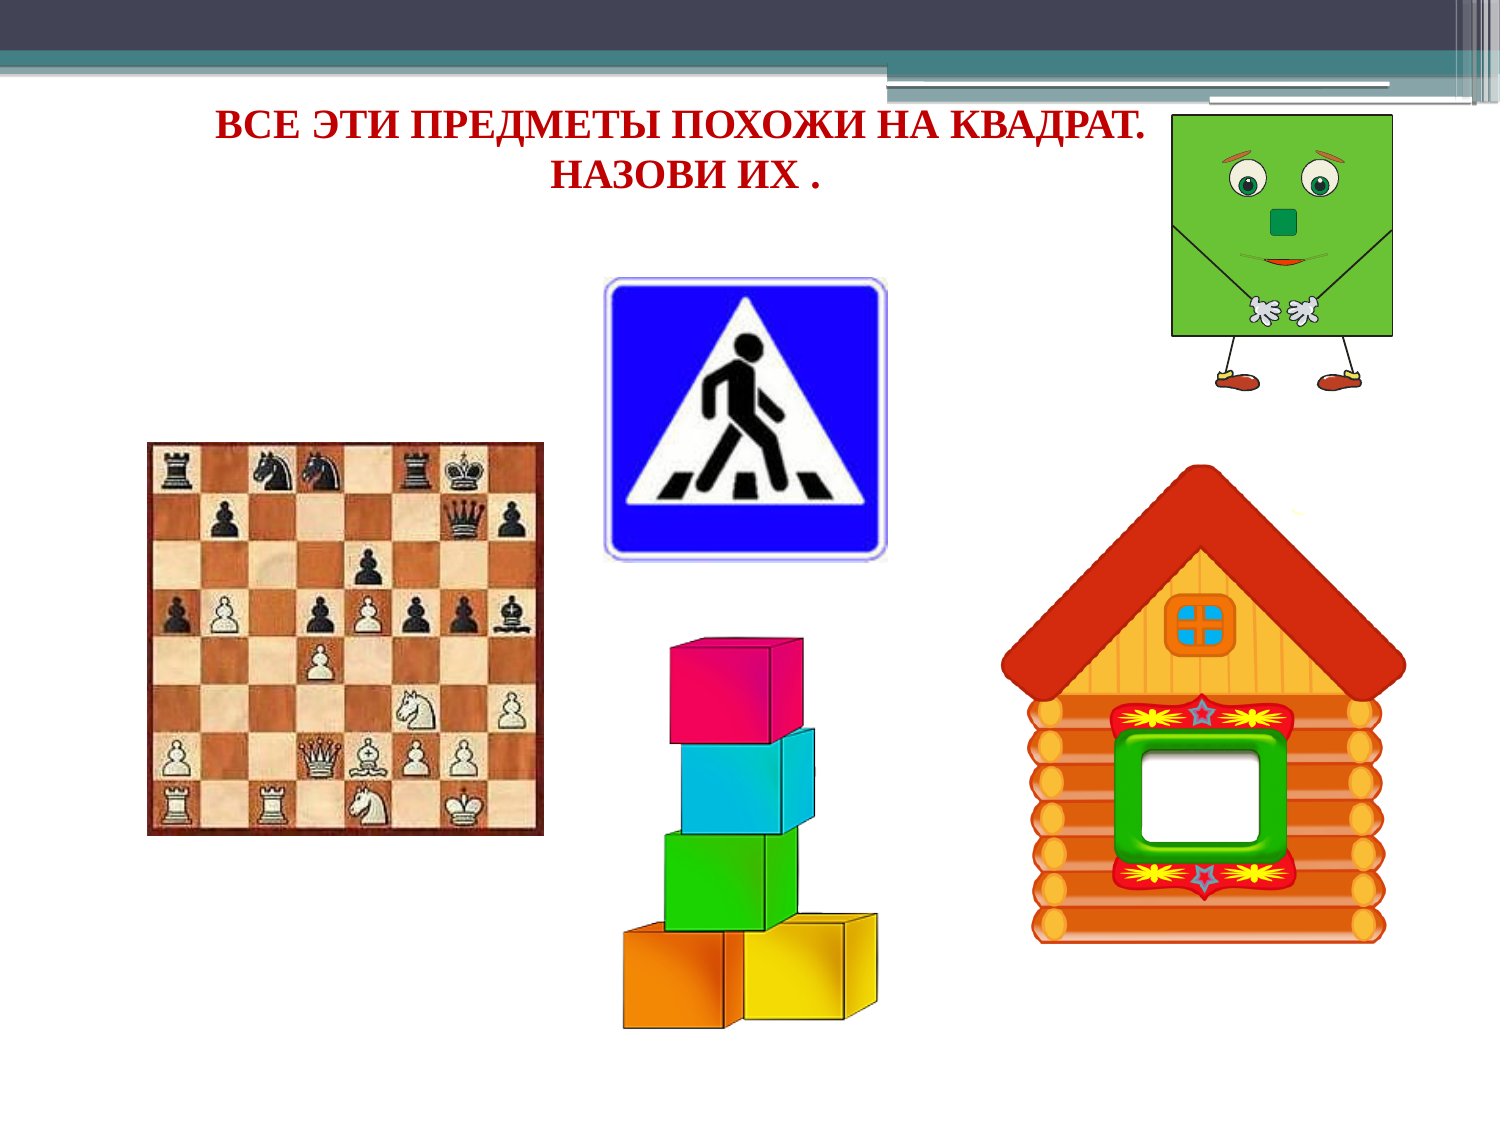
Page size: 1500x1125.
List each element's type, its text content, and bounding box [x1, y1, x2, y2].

picture [147, 442, 544, 836]
picture [603, 597, 899, 1042]
text_box ВСЕ ЭТИ ПРЕДМЕТЫ ПОХОЖИ НА КВАДРАТ. НАЗОВИ ИХ . [200, 89, 1172, 205]
picture [603, 277, 888, 563]
picture [939, 442, 1468, 954]
chart [1170, 113, 1395, 393]
